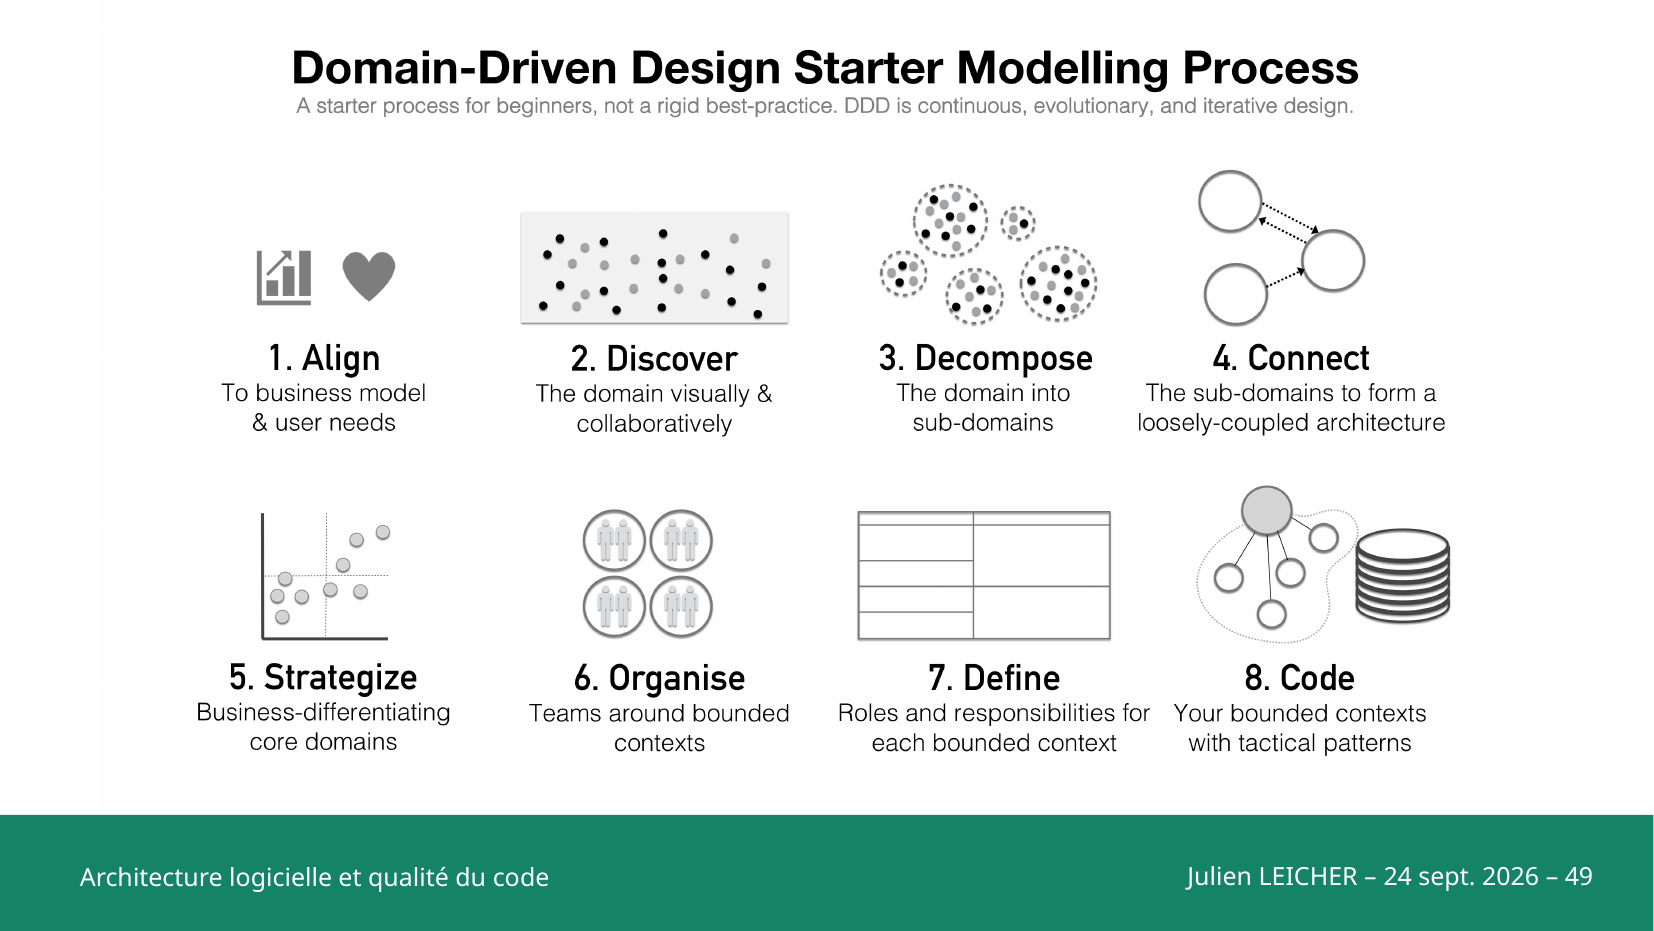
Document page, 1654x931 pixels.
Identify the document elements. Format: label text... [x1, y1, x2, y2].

picture [98, 0, 1556, 810]
text_box Julien LEICHER – 18 mars 2022 – <number> [0, 814, 1654, 931]
text_box Architecture logicielle et qualité du code [64, 852, 798, 898]
